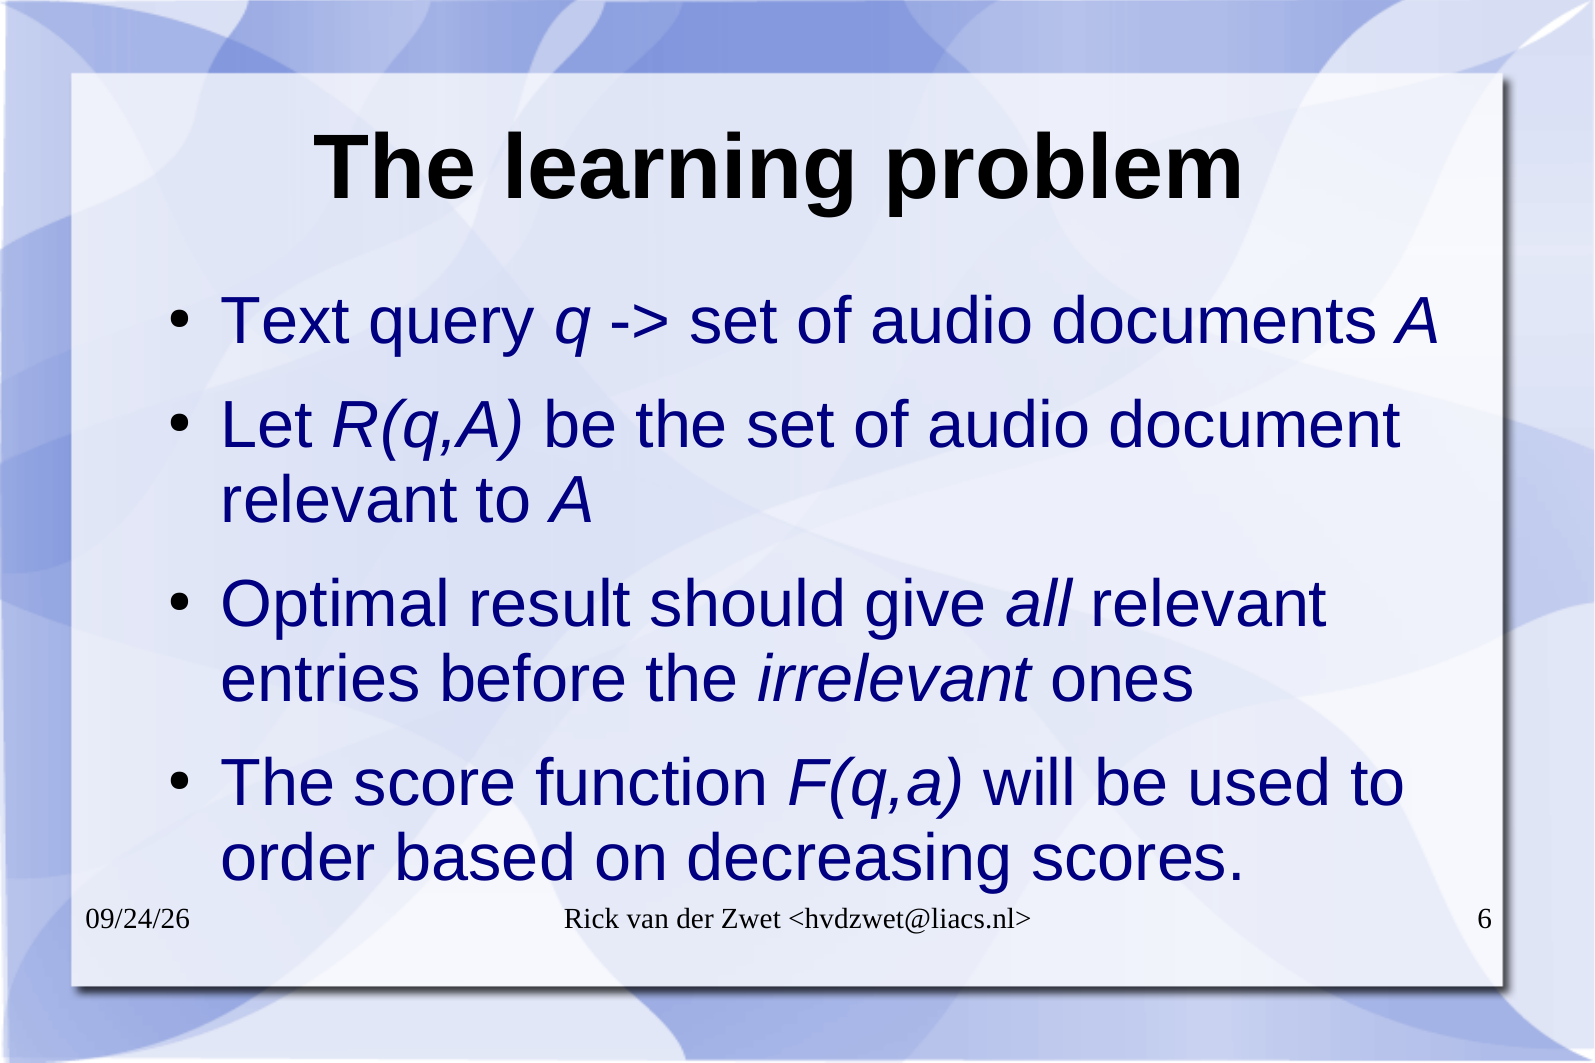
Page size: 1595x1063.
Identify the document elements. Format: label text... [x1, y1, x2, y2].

list Text query q -> set of audio documents A Let R(q,A) be the set of audio document relevant to A Optimal result should give all relevant entries before the irrelevant ones The score function F(q,a) will be used to order based on decreasing scores. [150, 282, 1460, 895]
title The learning problem [79, 77, 1481, 256]
picture [0, 0, 1595, 1063]
